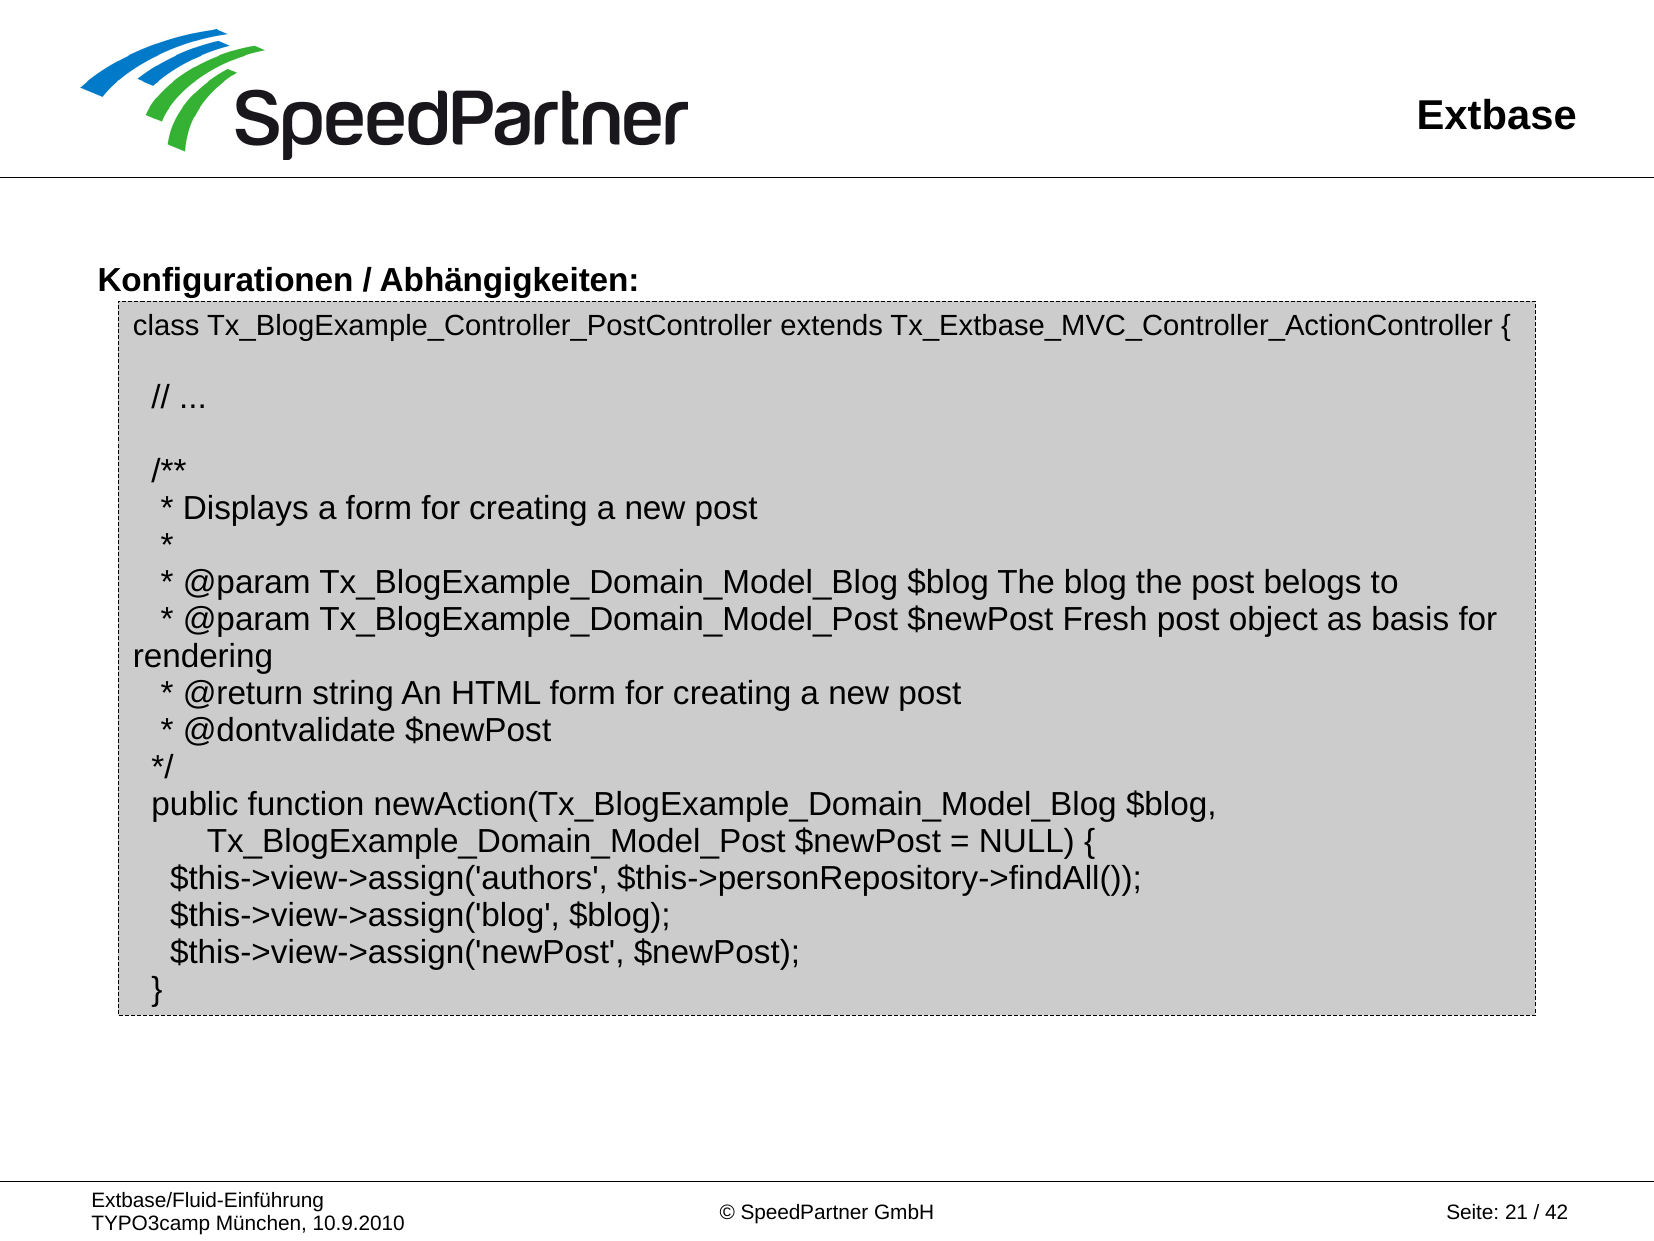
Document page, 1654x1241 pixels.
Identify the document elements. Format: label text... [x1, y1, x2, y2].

text_box Konfigurationen / Abhängigkeiten: [82, 253, 1565, 1151]
title Extbase [590, 70, 1577, 160]
picture [80, 29, 688, 160]
text_box class Tx_BlogExample_Controller_PostController extends Tx_Extbase_MVC_Controller_ActionController { // ... /** * Displays a form for creating a new post * * @param Tx_BlogExample_Domain_Model_Blog $blog The blog the post belogs to * @param Tx_BlogExample_Domain_Model_Post $newPost Fresh post object as basis for rendering * @return string An HTML form for creating a new post * @dontvalidate $newPost */ public function newAction(Tx_BlogExample_Domain_Model_Blog $blog, Tx_BlogExample_Domain_Model_Post $newPost = NULL) { $this->view->assign('authors', $this->personRepository->findAll()); $this->view->assign('blog', $blog); $this->view->assign('newPost', $newPost); } [118, 301, 1536, 1016]
